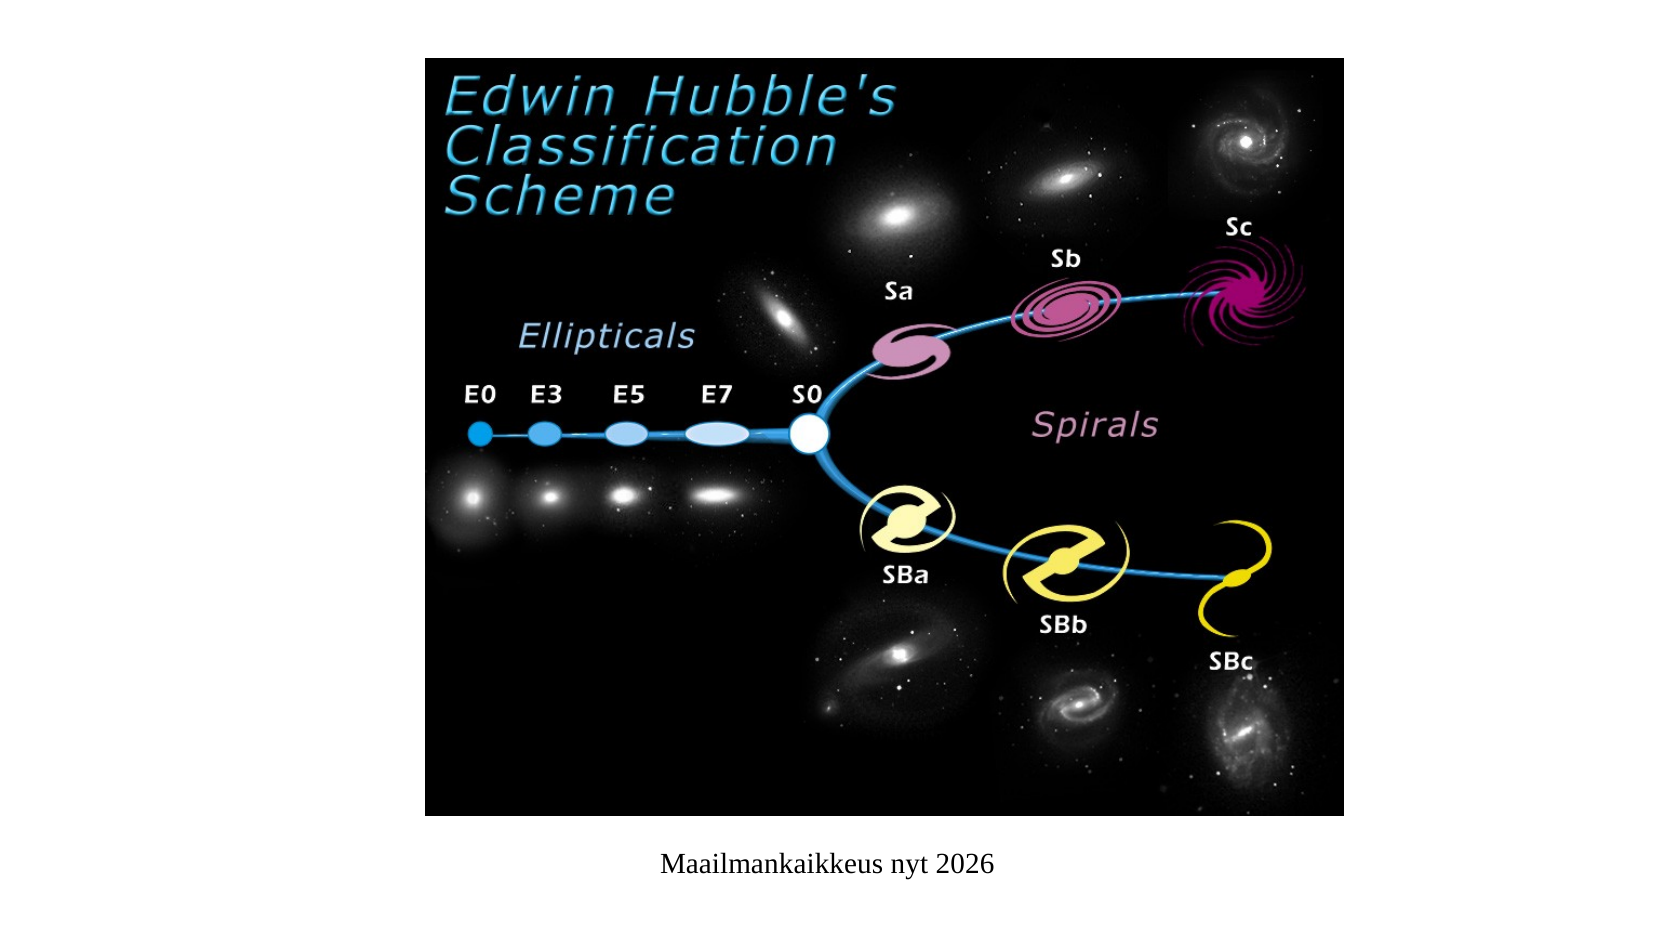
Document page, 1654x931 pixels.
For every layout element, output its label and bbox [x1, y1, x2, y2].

picture [425, 58, 1344, 816]
